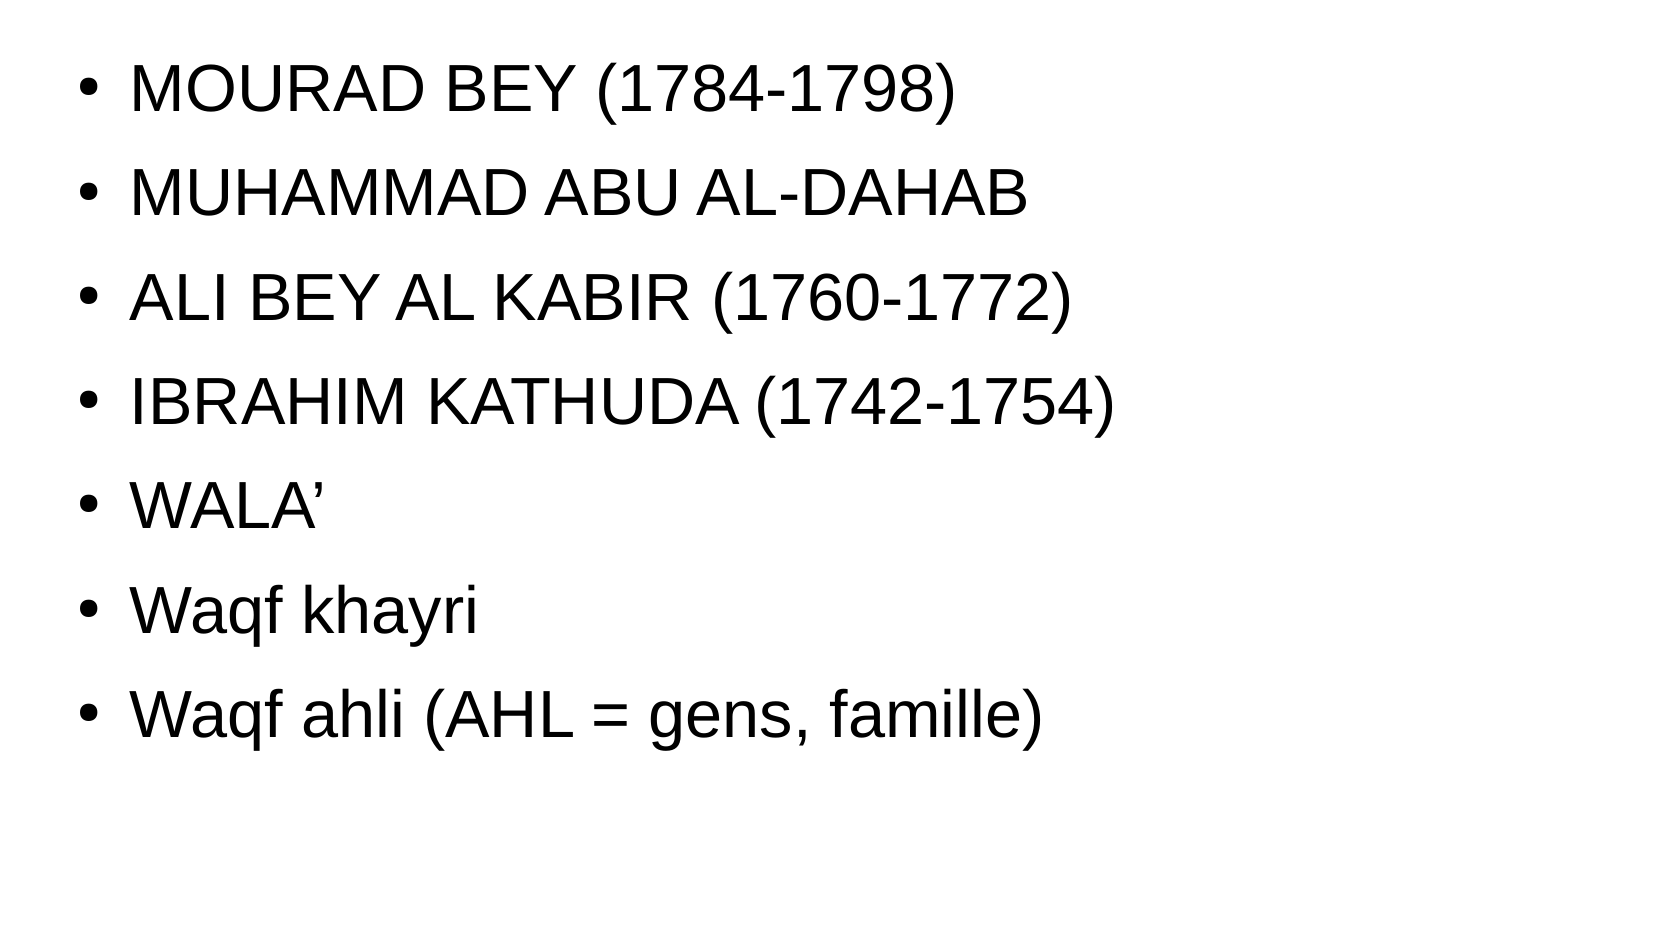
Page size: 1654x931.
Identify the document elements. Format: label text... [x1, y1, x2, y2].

list MOURAD BEY (1784-1798) MUHAMMAD ABU AL-DAHAB ALI BEY AL KABIR (1760-1772) IBRAHIM KATHUDA (1742-1754) WALA’ Waqf khayri Waqf ahli (AHL = gens, famille) [59, 51, 1548, 827]
